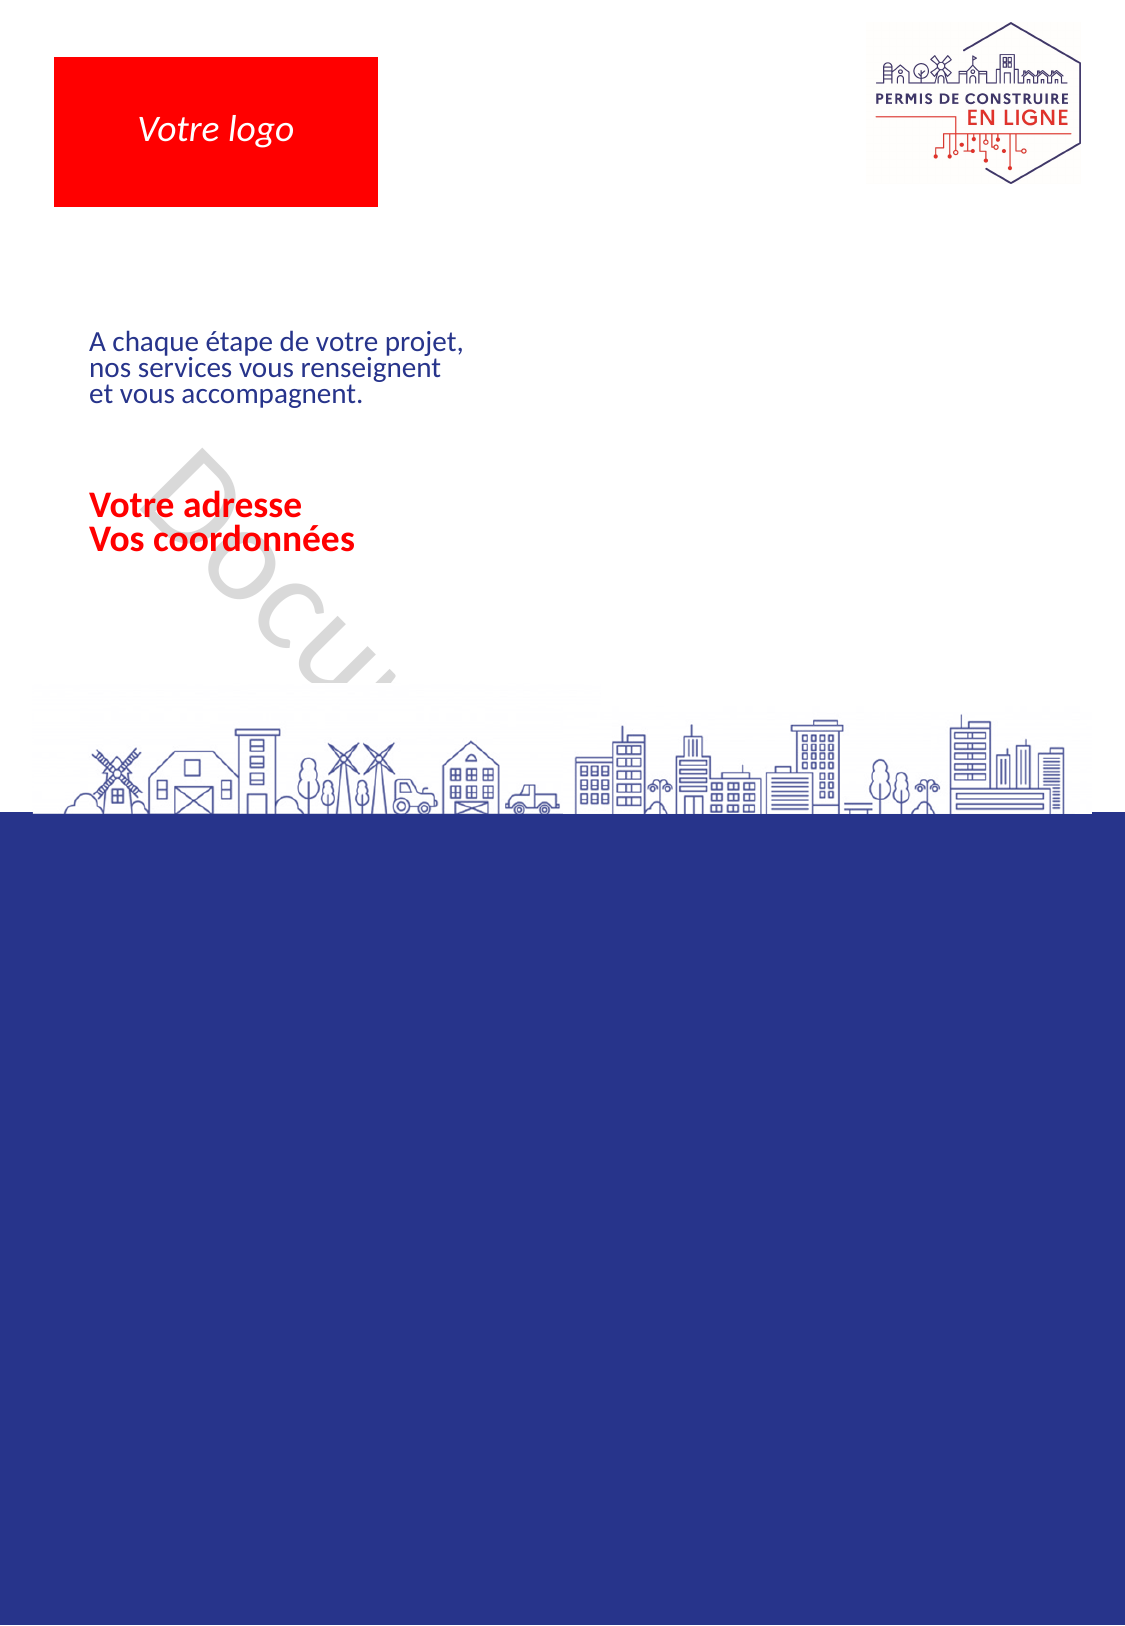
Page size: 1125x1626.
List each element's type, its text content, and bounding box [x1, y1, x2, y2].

text_box Votre logo [54, 57, 378, 207]
picture [866, 22, 1081, 184]
text_box [0, 812, 1125, 1625]
picture [32, 683, 1092, 814]
text_box Votre adresse Vos coordonnées [74, 489, 379, 623]
text_box A chaque étape de votre projet, nos services vous renseignent et vous accompagnent. [74, 330, 1033, 463]
